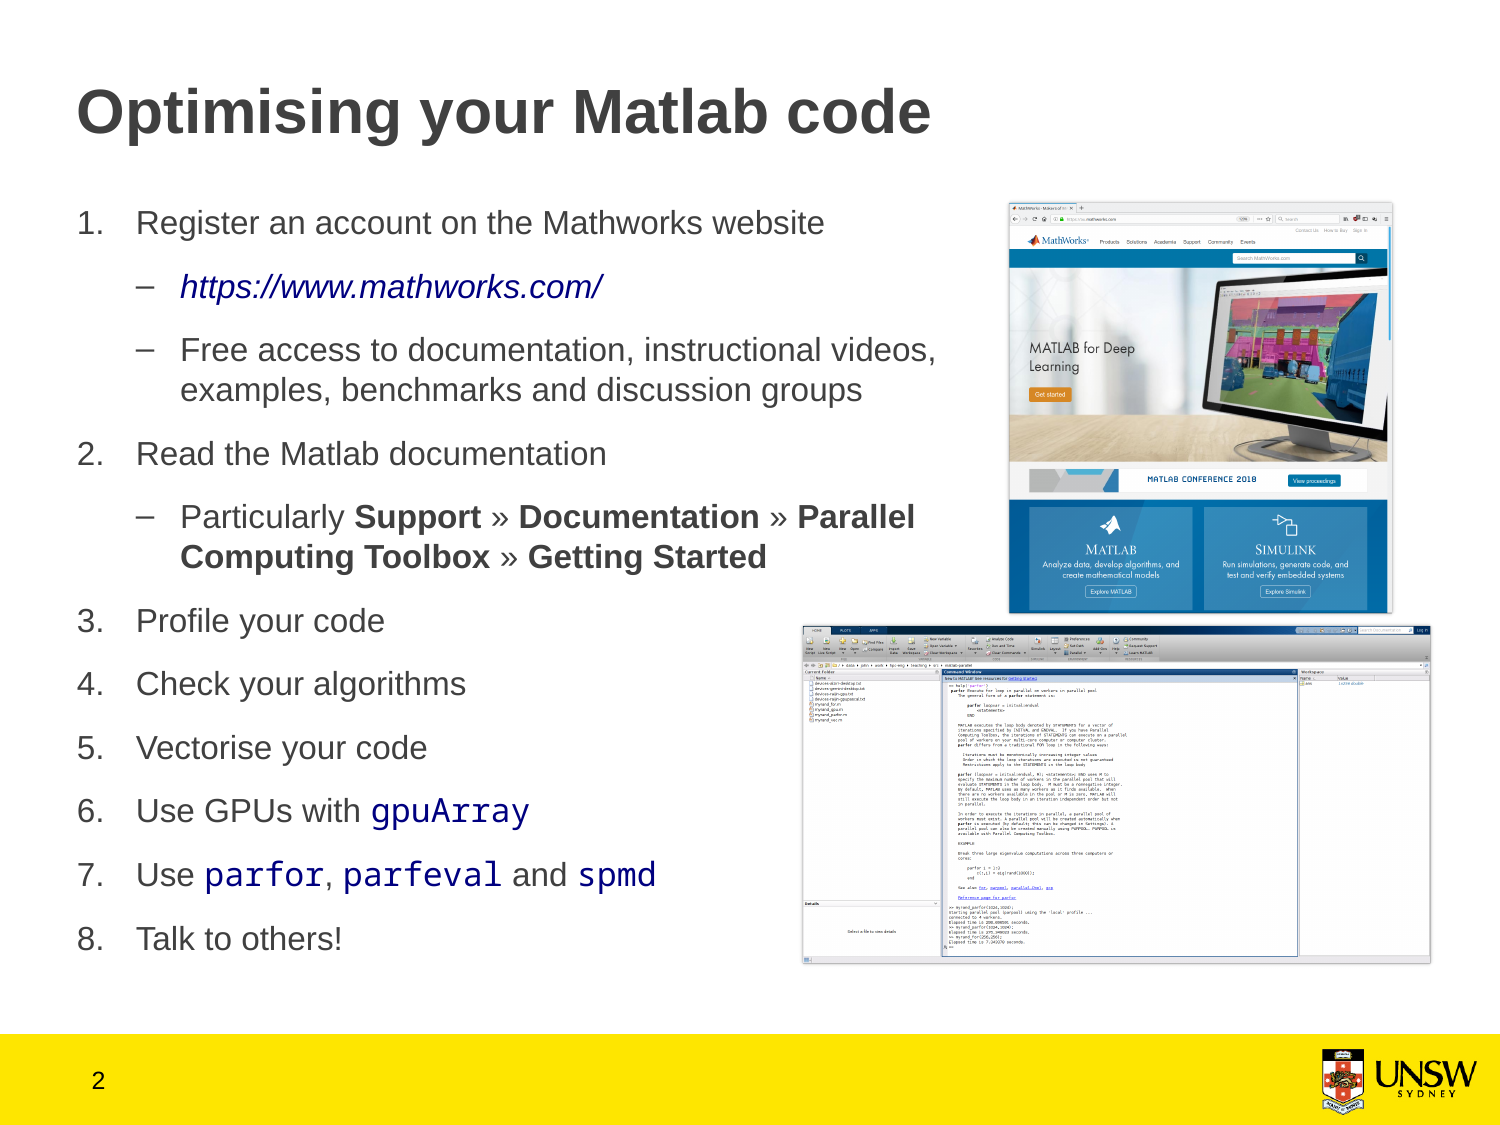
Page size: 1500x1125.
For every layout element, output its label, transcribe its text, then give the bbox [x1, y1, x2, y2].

list Register an account on the Mathworks website https://www.mathworks.com/ Free access to documentation, instructional videos, examples, benchmarks and discussion groups Read the Matlab documentation Particularly Support » Documentation » Parallel Computing Toolbox » Getting Started Profile your code Check your algorithms Vectorise your code Use GPUs with gpuArray Use parfor, parfeval and spmd Talk to others! [76, 201, 945, 957]
picture [797, 620, 1436, 969]
title Optimising your Matlab code [76, 71, 1424, 147]
picture [0, 1034, 1500, 1125]
slide_number <number> [76, 1057, 196, 1088]
picture [1003, 197, 1398, 619]
